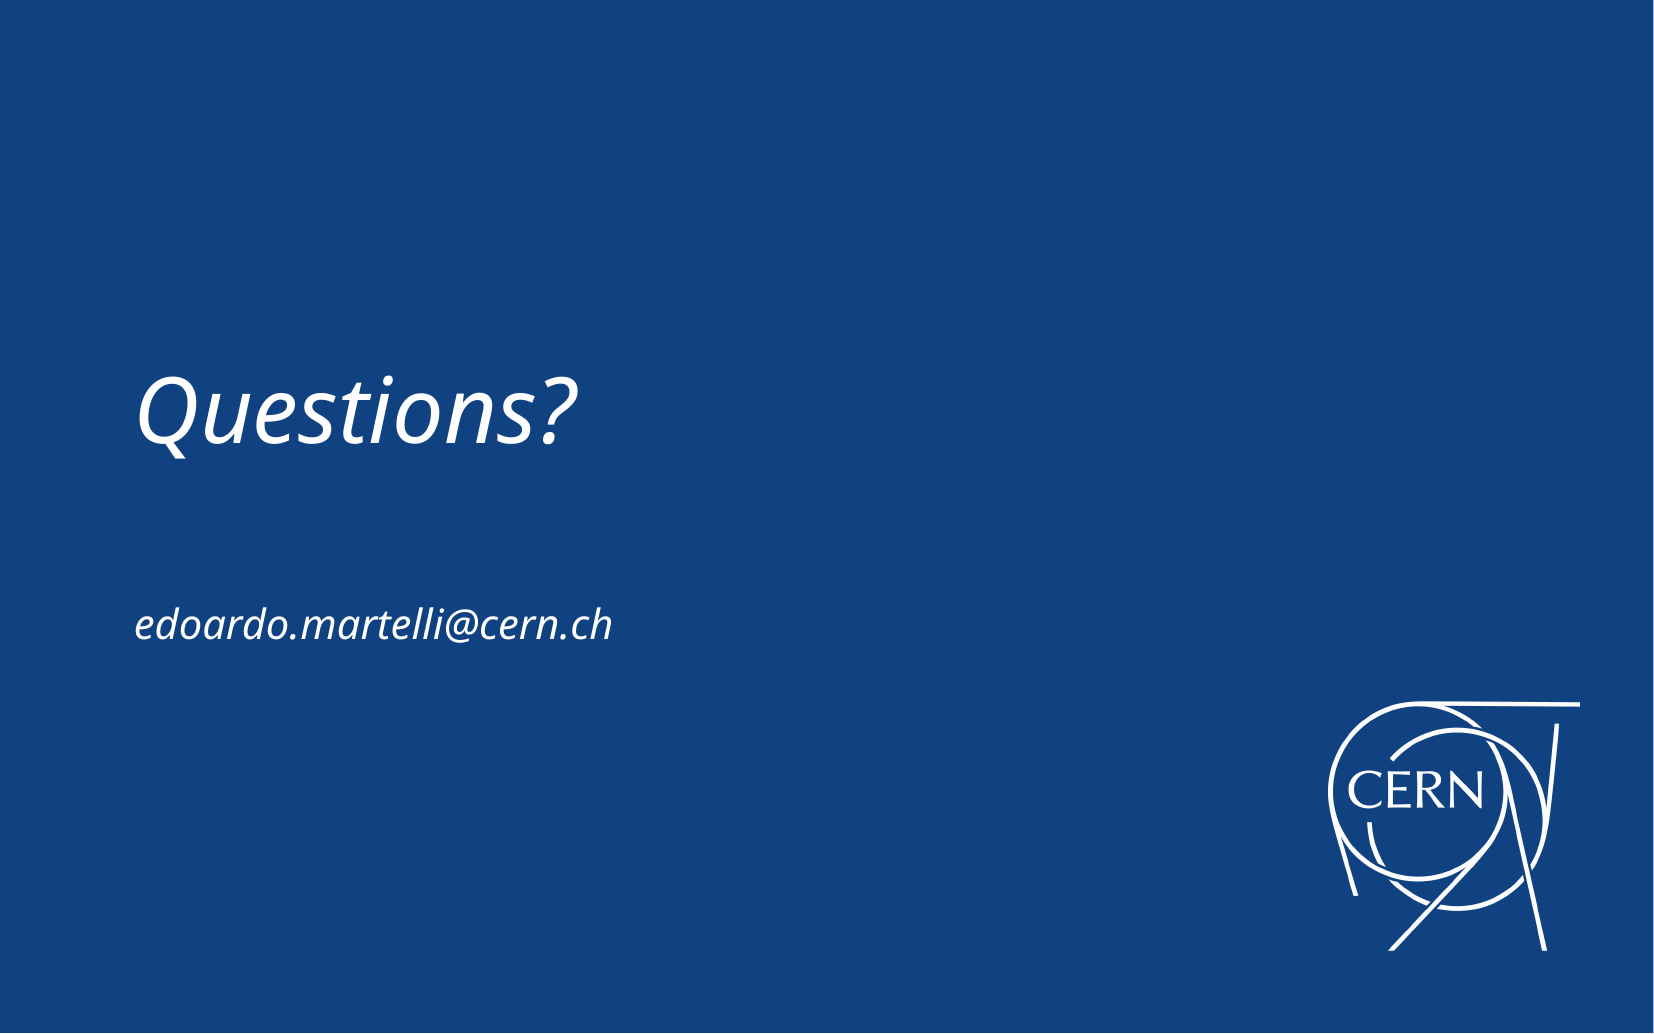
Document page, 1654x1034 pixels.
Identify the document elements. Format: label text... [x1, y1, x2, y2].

title Questions? edoardo.martelli@cern.ch [133, 220, 1384, 903]
picture [1328, 700, 1580, 952]
